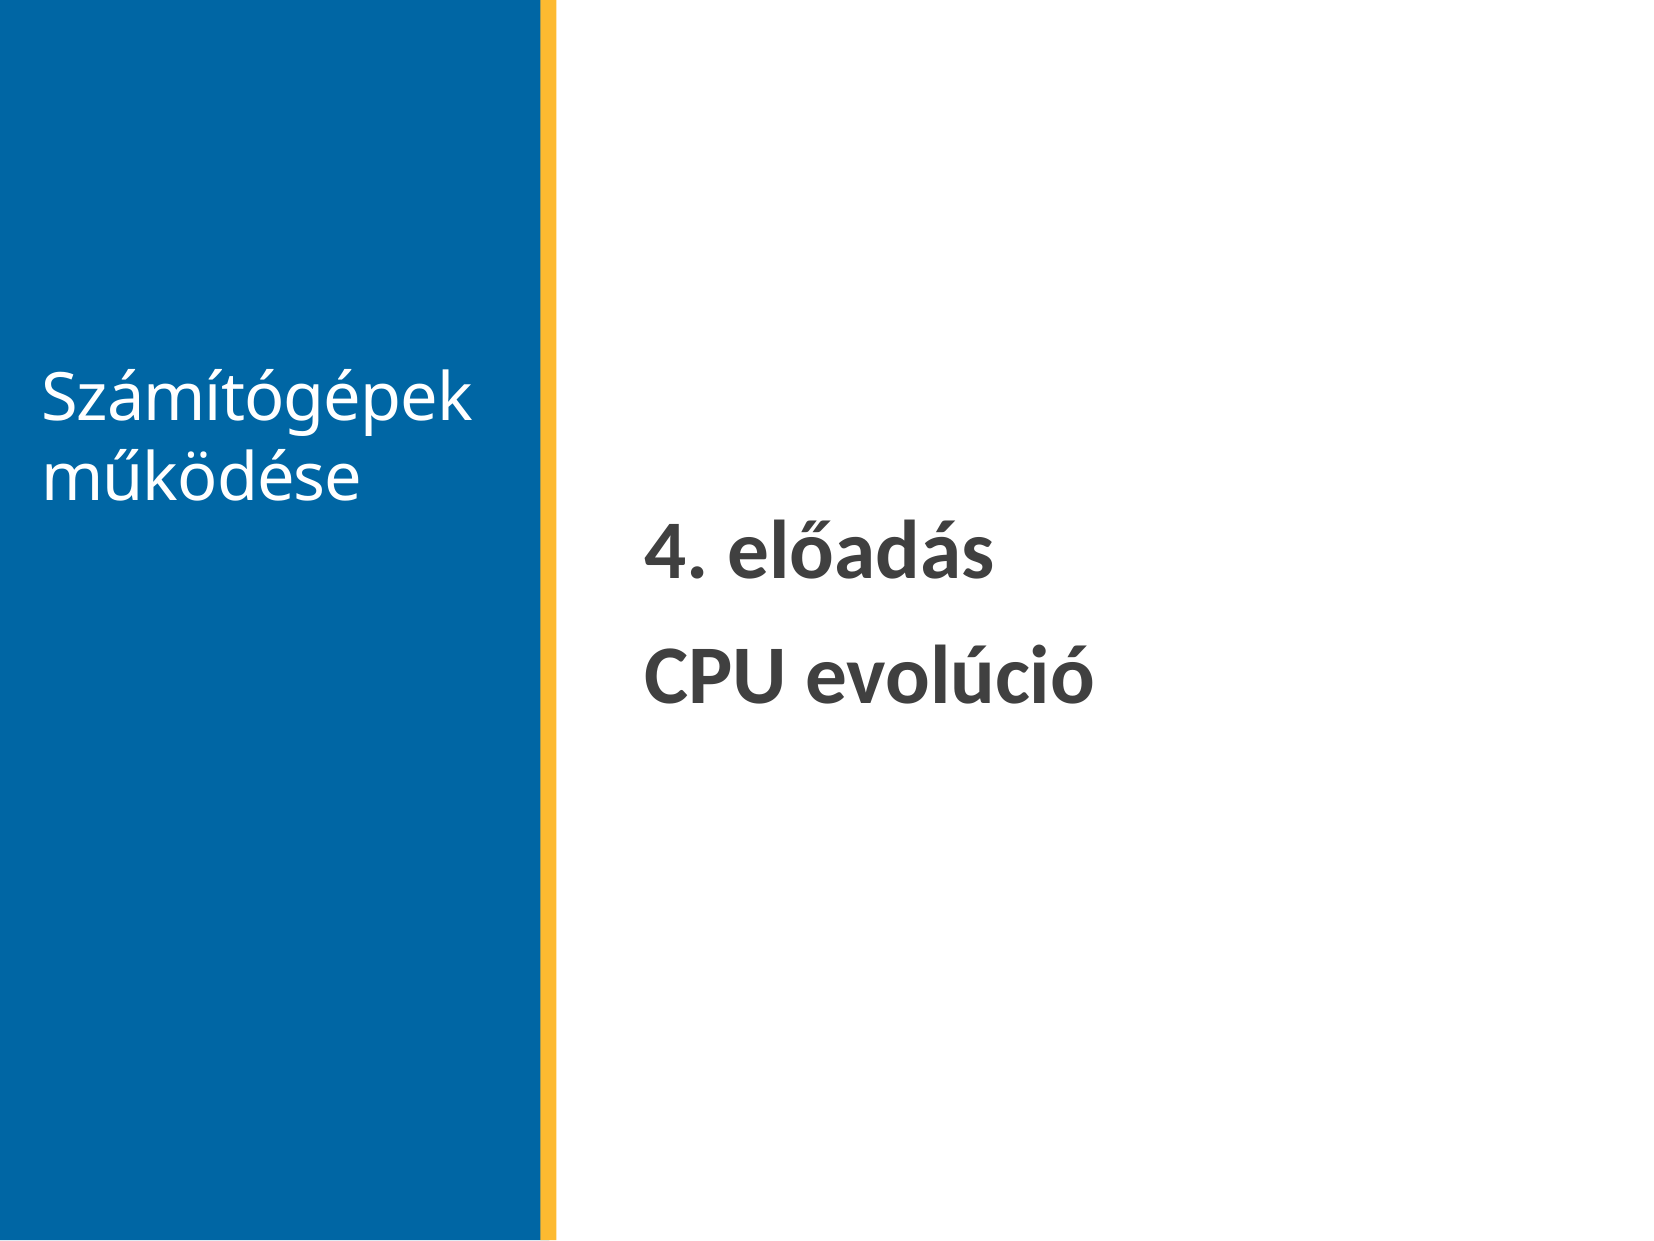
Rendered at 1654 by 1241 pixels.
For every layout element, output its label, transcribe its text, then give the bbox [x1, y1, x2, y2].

list 4. előadás CPU evolúció [625, 132, 1532, 1084]
title Számítógépek működése [25, 107, 497, 521]
